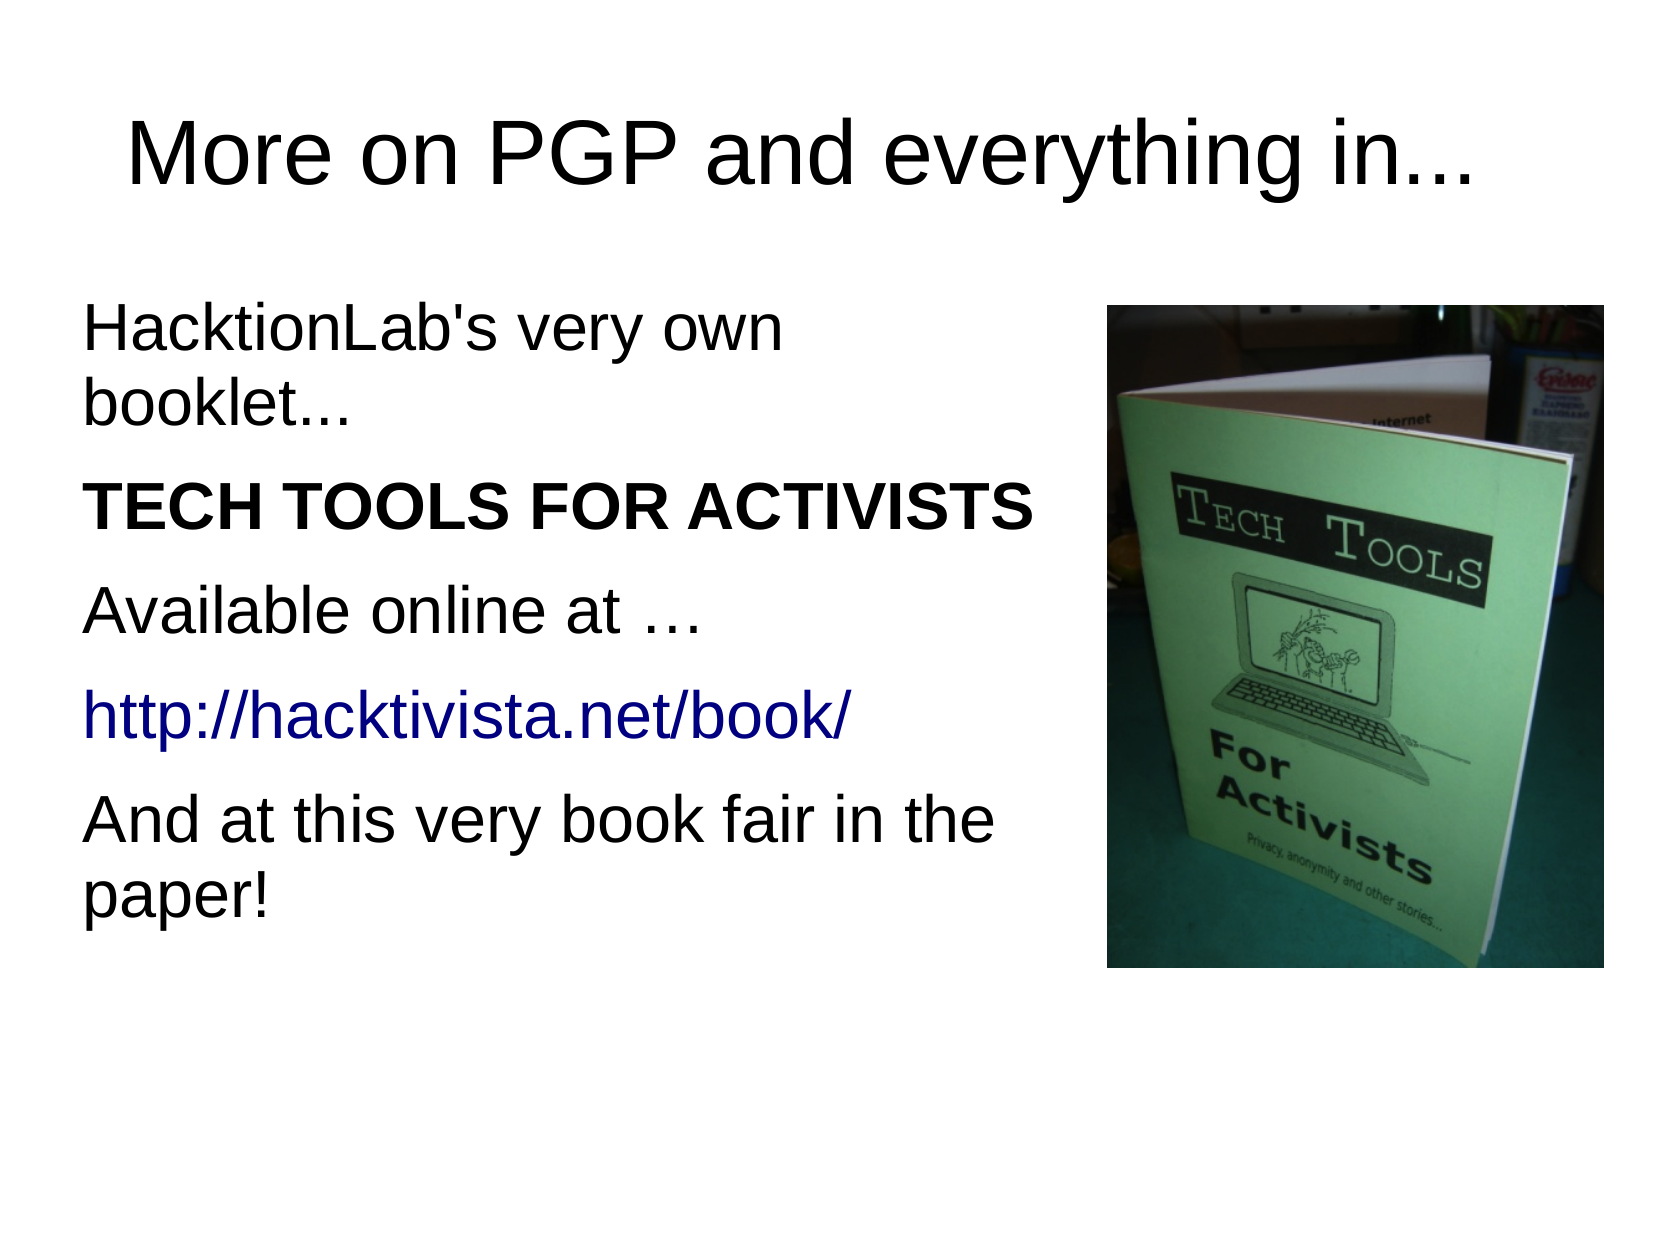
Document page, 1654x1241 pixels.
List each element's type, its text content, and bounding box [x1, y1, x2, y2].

list HacktionLab's very own booklet... TECH TOOLS FOR ACTIVISTS Available online at … http://hacktivista.net/book/ And at this very book fair in the paper! [82, 290, 1045, 1109]
picture [1107, 305, 1604, 968]
title More on PGP and everything in... [82, 49, 1571, 257]
